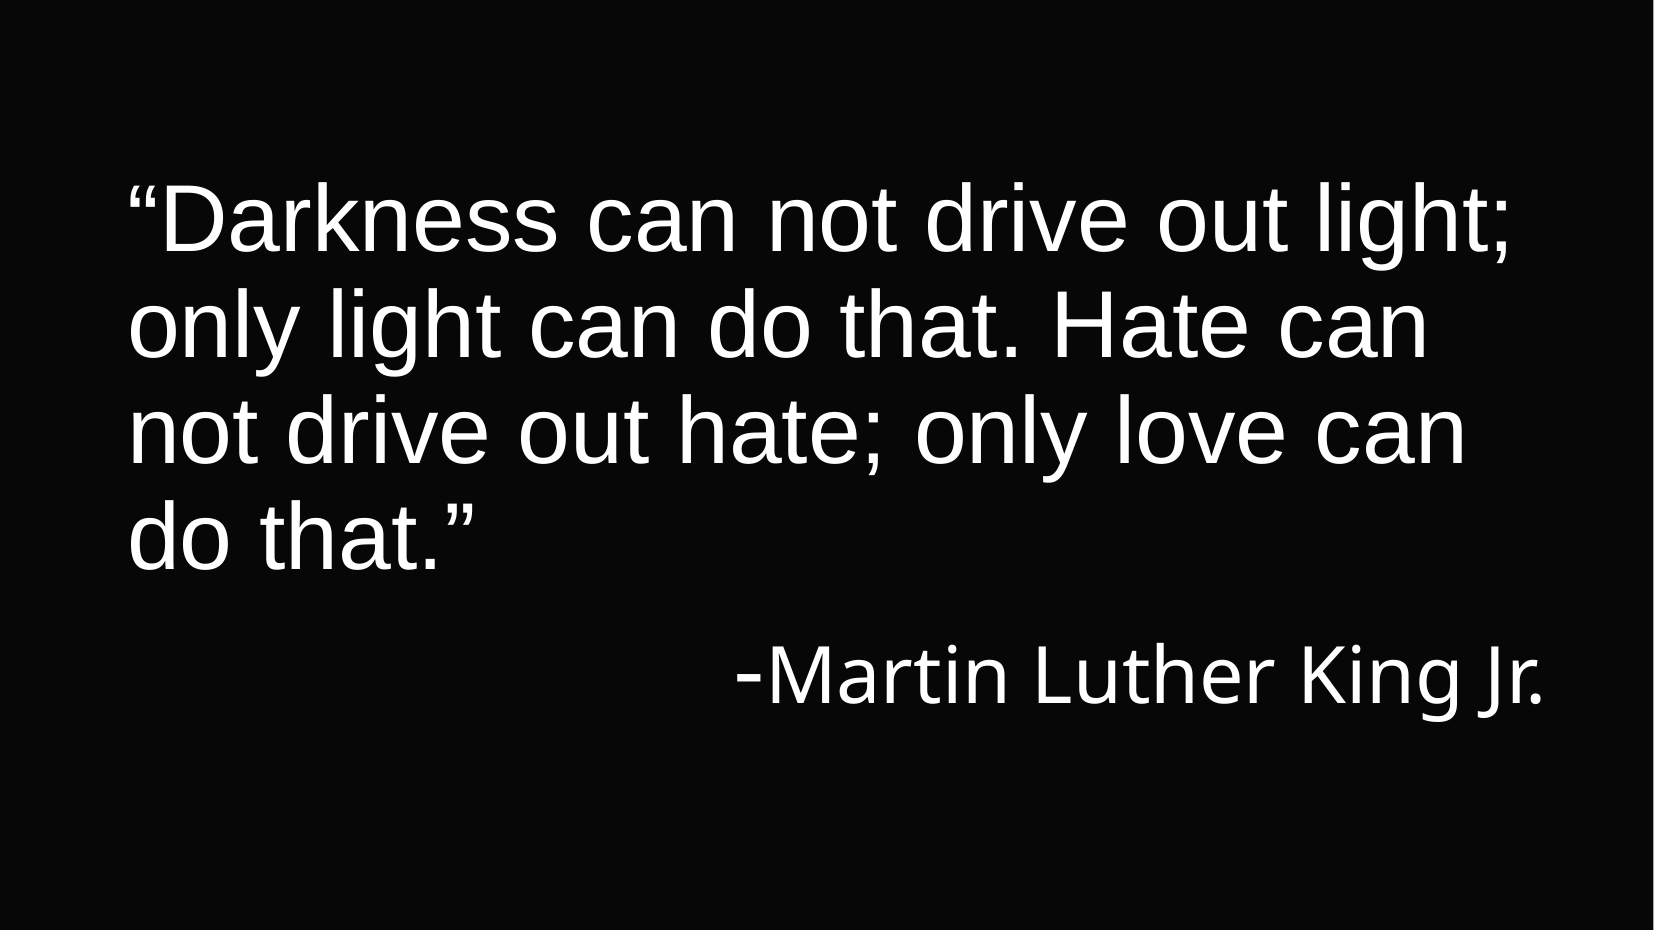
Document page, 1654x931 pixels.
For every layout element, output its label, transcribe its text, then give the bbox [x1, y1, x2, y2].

list “Darkness can not drive out light; only light can do that. Hate can not drive out hate; only love can do that.” -Martin Luther King Jr. [60, 165, 1576, 811]
